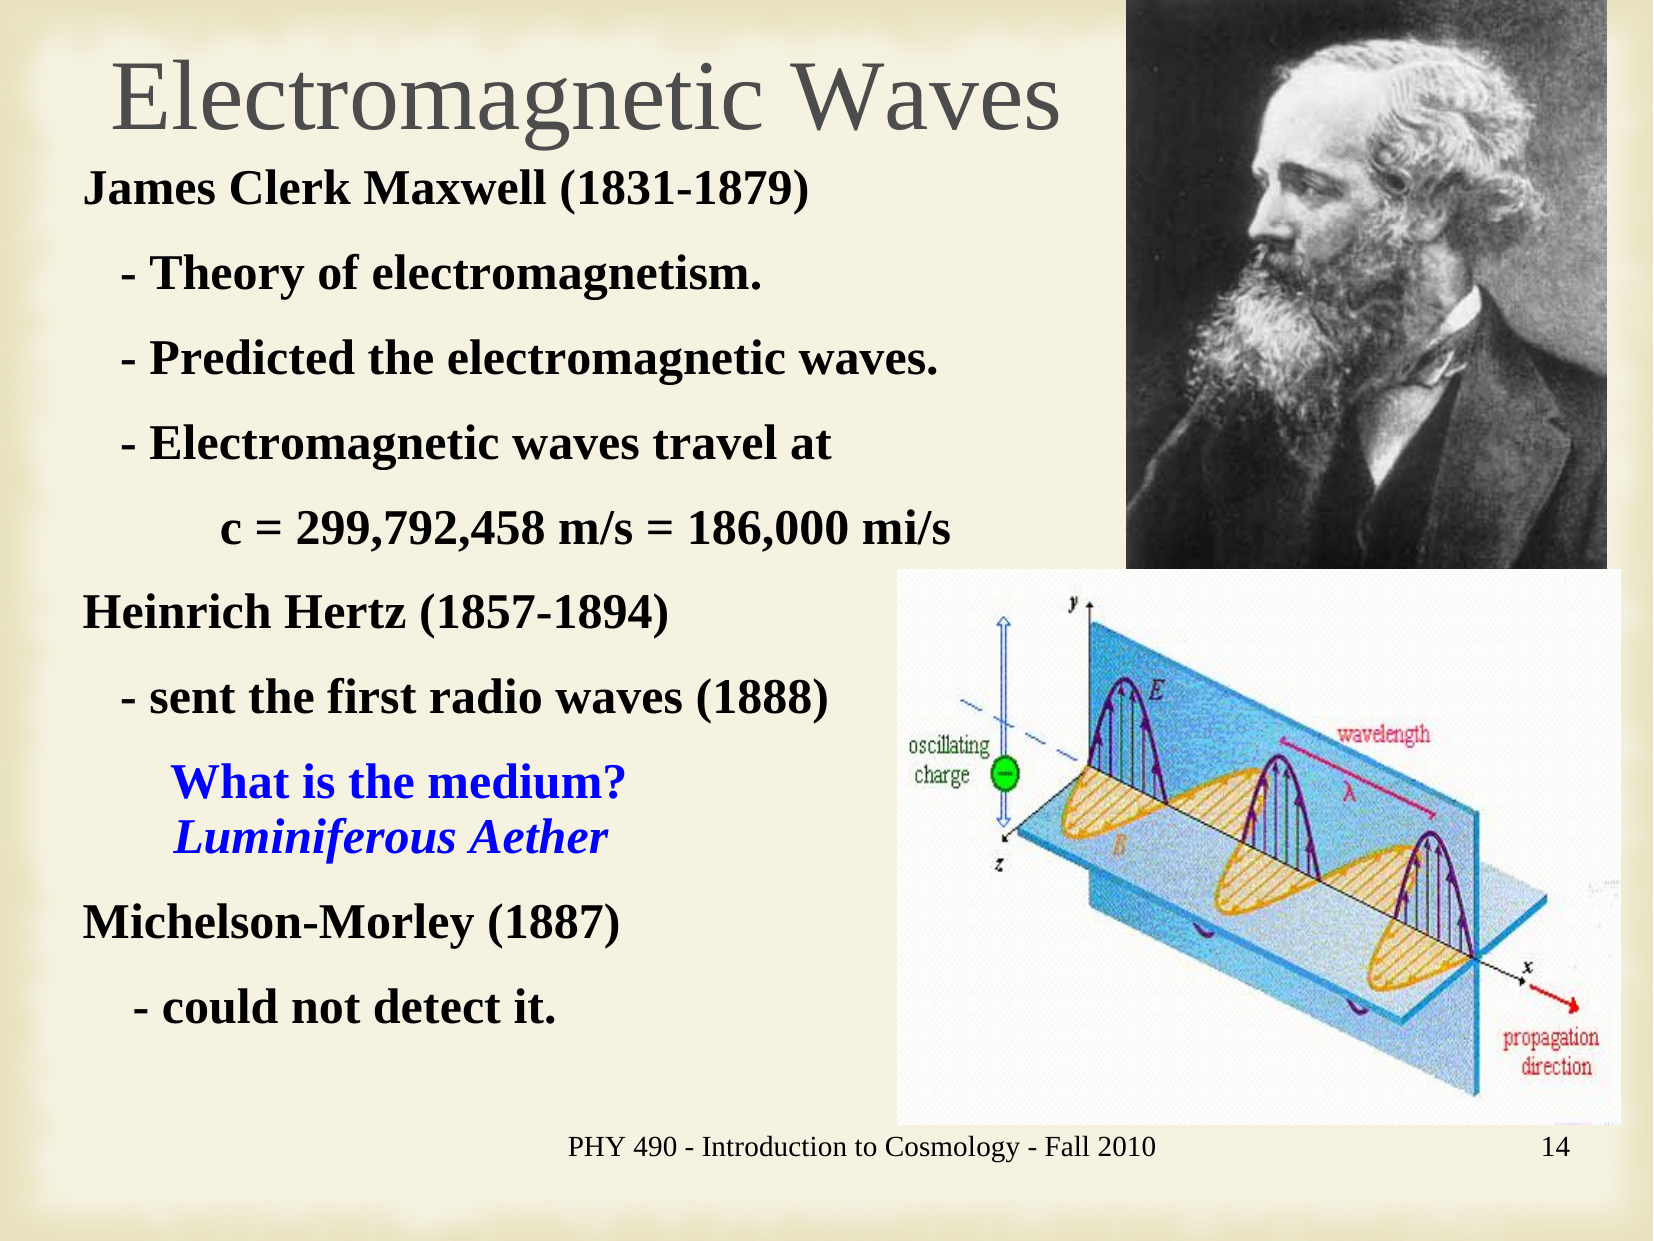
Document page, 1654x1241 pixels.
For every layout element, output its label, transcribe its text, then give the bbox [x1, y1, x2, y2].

list James Clerk Maxwell (1831-1879) - Theory of electromagnetism. - Predicted the electromagnetic waves. - Electromagnetic waves travel at c = 299,792,458 m/s = 186,000 mi/s Heinrich Hertz (1857-1894) - sent the first radio waves (1888) What is the medium? Luminiferous Aether Michelson-Morley (1887) - could not detect it. [64, 160, 1033, 1048]
picture [0, 0, 1653, 1241]
title Electromagnetic Waves [0, 0, 1126, 193]
